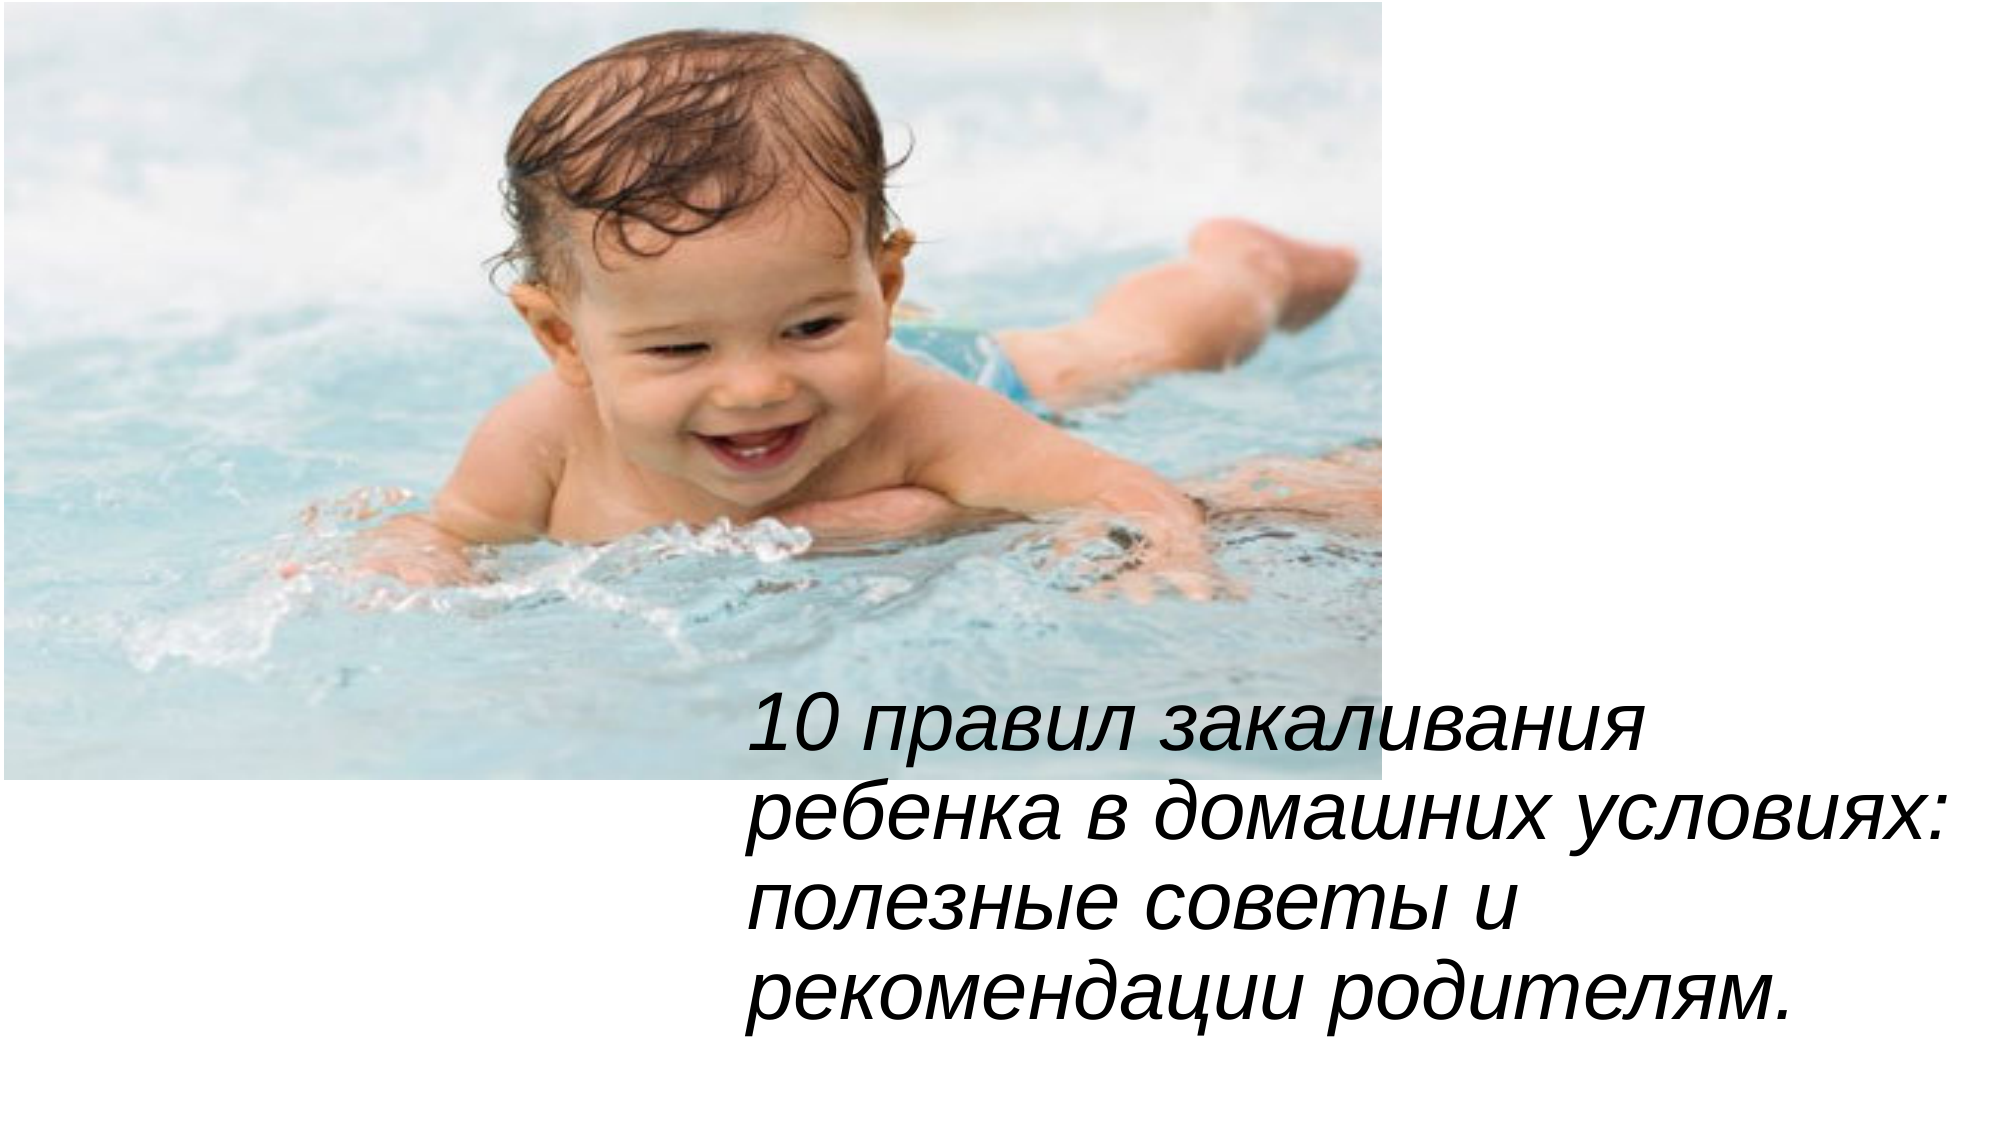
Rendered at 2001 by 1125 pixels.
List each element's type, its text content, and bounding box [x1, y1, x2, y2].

picture [4, 2, 1382, 780]
subtitle 10 правил закаливания ребенка в домашних условиях: полезные советы и рекомендации родителям. [732, 670, 1997, 839]
